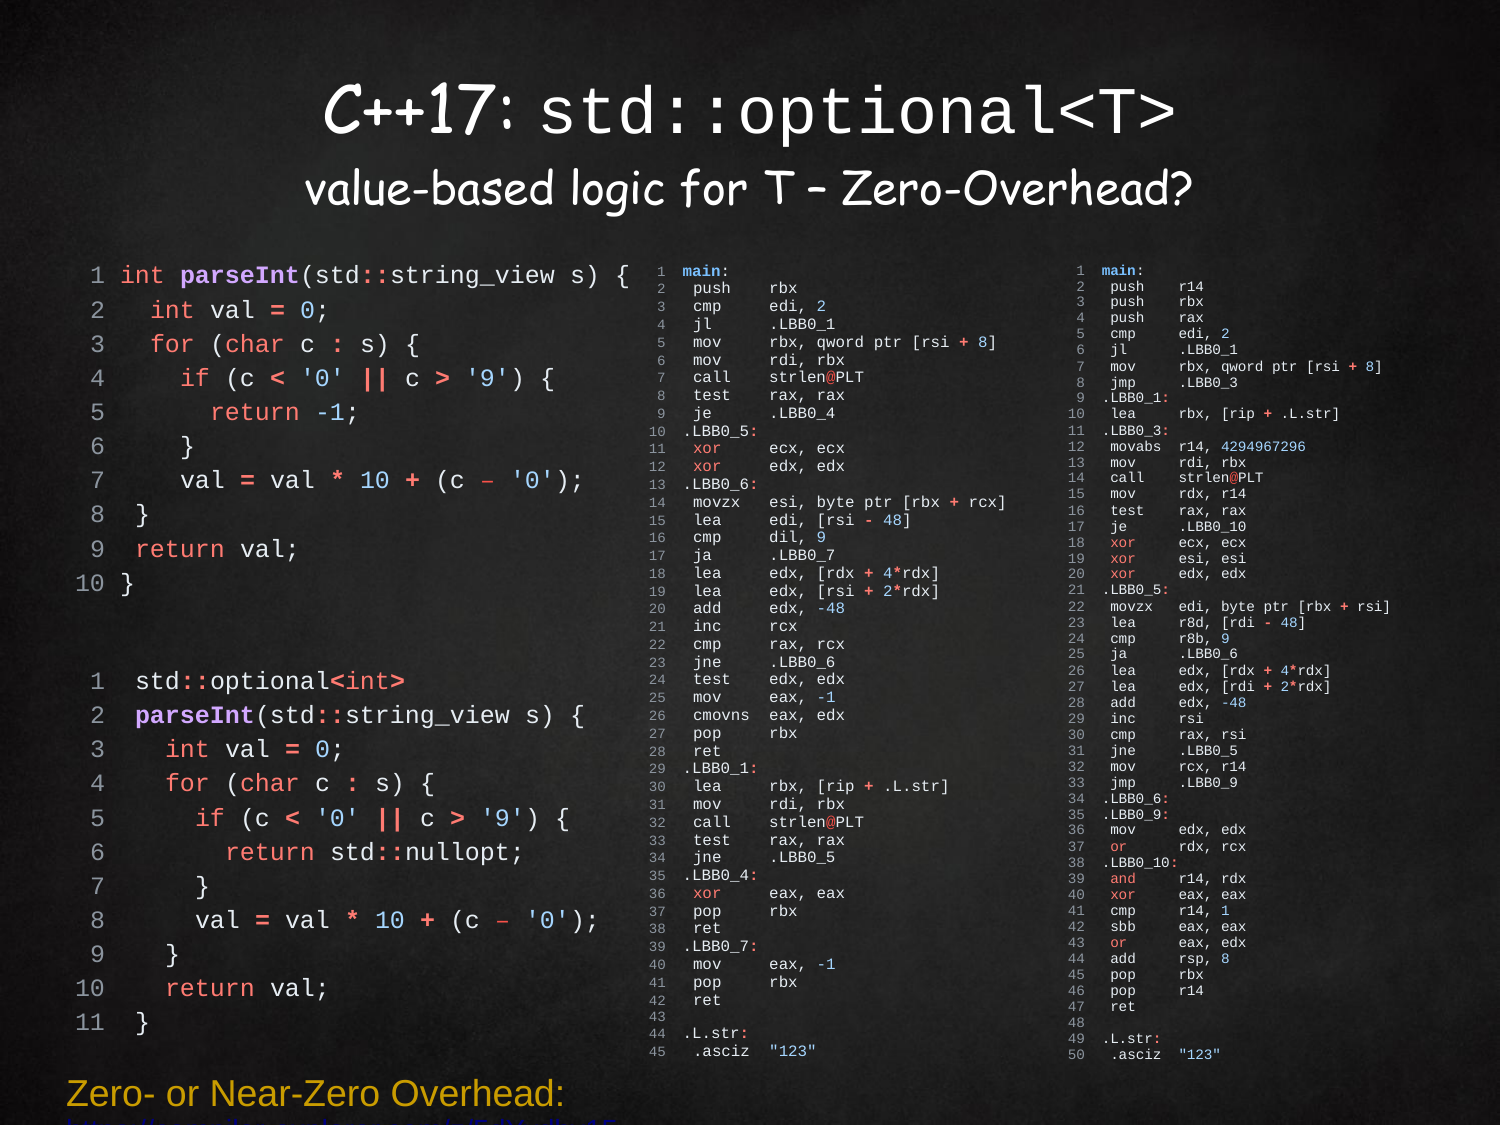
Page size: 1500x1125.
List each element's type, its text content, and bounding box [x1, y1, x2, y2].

text_box Zero- or Near-Zero Overhead: https://compiler-explorer.com/z/5dYvdhv15 [51, 1064, 1106, 1122]
list 1 main: 2 push r14 3 push rbx 4 push rax 5 cmp edi, 2 6 jl .LBB0_1 7 mov rbx, qword ptr [rsi + 8] 8 jmp .LBB0_3 9 .LBB0_1: 10 lea rbx, [rip + .L.str] 11 .LBB0_3: 12 movabs r14, 4294967296 13 mov rdi, rbx 14 call strlen@PLT 15 mov rdx, r14 16 test rax, rax 17 je .LBB0_10 18 xor ecx, ecx 19 xor esi, esi 20 xor edx, edx 21 .LBB0_5: 22 movzx edi, byte ptr [rbx + rsi] 23 lea r8d, [rdi - 48] 24 cmp r8b, 9 25 ja .LBB0_6 26 lea edx, [rdx + 4*rdx] 27 lea edx, [rdi + 2*rdx] 28 add edx, -48 29 inc rsi 30 cmp rax, rsi 31 jne .LBB0_5 32 mov rcx, r14 33 jmp .LBB0_9 34 .LBB0_6: 35 .LBB0_9: 36 mov edx, edx 37 or rdx, rcx 38 .LBB0_10: 39 and r14, rdx 40 xor eax, eax 41 cmp r14, 1 42 sbb eax, eax 43 or eax, edx 44 add rsp, 8 45 pop rbx 46 pop r14 47 ret 48 49 .L.str: 50 .asciz "123" [1067, 263, 1489, 1067]
list 1 int parseInt(std::string_view s) { 2 int val = 0; 3 for (char c : s) { 4 if (c < '0' || c > '9') { 5 return -1; 6 } 7 val = val * 10 + (c – '0'); 8 } 9 return val; 10 } [75, 263, 648, 634]
list 1 std::optional<int> 2 parseInt(std::string_view s) { 3 int val = 0; 4 for (char c : s) { 5 if (c < '0' || c > '9') { 6 return std::nullopt; 7 } 8 val = val * 10 + (c – '0'); 9 } 10 return val; 11 } [75, 668, 734, 1039]
list 1 main: 2 push rbx 3 cmp edi, 2 4 jl .LBB0_1 5 mov rbx, qword ptr [rsi + 8] 6 mov rdi, rbx 7 call strlen@PLT 8 test rax, rax 9 je .LBB0_4 10 .LBB0_5: 11 xor ecx, ecx 12 xor edx, edx 13 .LBB0_6: 14 movzx esi, byte ptr [rbx + rcx] 15 lea edi, [rsi - 48] 16 cmp dil, 9 17 ja .LBB0_7 18 lea edx, [rdx + 4*rdx] 19 lea edx, [rsi + 2*rdx] 20 add edx, -48 21 inc rcx 22 cmp rax, rcx 23 jne .LBB0_6 24 test edx, edx 25 mov eax, -1 26 cmovns eax, edx 27 pop rbx 28 ret 29 .LBB0_1: 30 lea rbx, [rip + .L.str] 31 mov rdi, rbx 32 call strlen@PLT 33 test rax, rax 34 jne .LBB0_5 35 .LBB0_4: 36 xor eax, eax 37 pop rbx 38 ret 39 .LBB0_7: 40 mov eax, -1 41 pop rbx 42 ret 43 44 .L.str: 45 .asciz "123" [648, 263, 1067, 1067]
title C++17: std::optional<T> value-based logic for T – Zero-Overhead? [75, 44, 1425, 233]
picture [0, 0, 1500, 1125]
